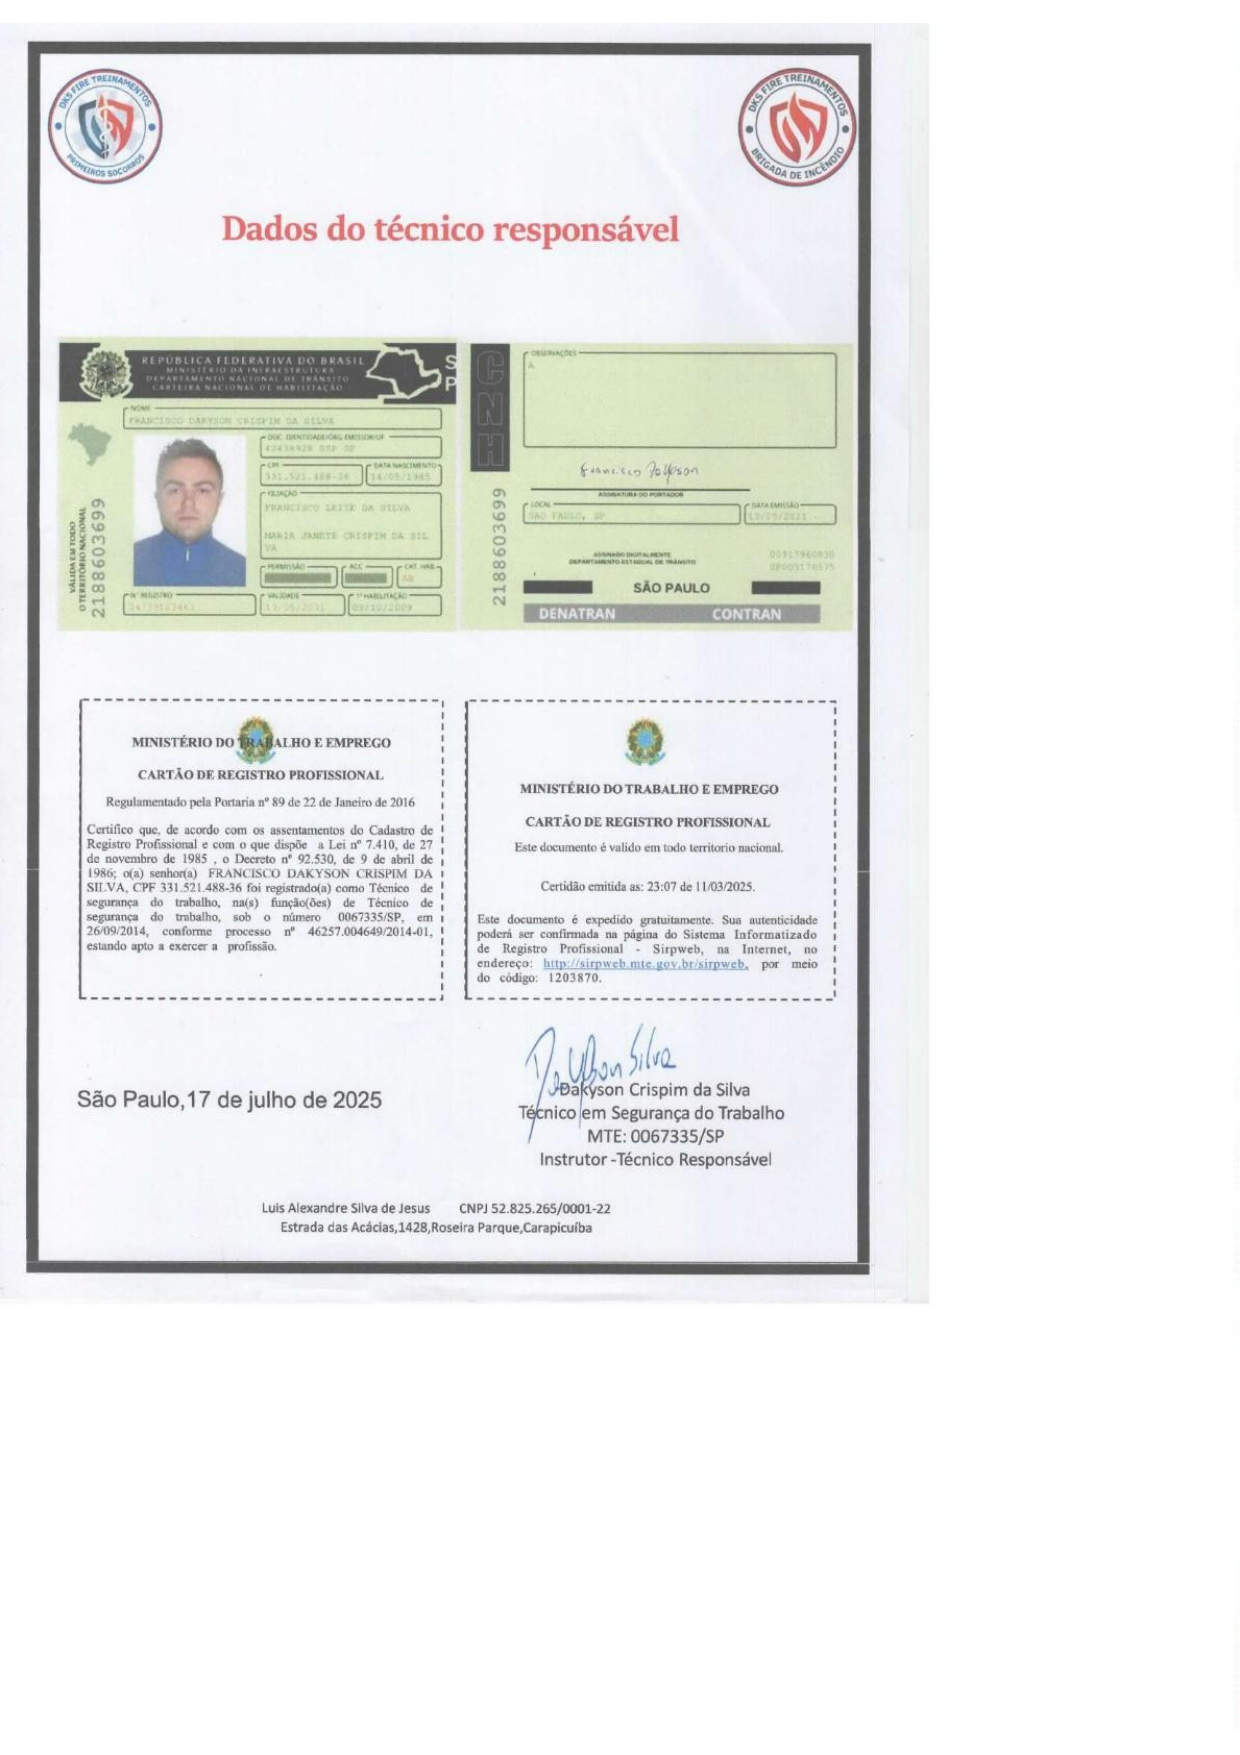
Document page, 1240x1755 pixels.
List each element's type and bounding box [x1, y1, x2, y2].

text_box [0, 23, 1240, 1731]
